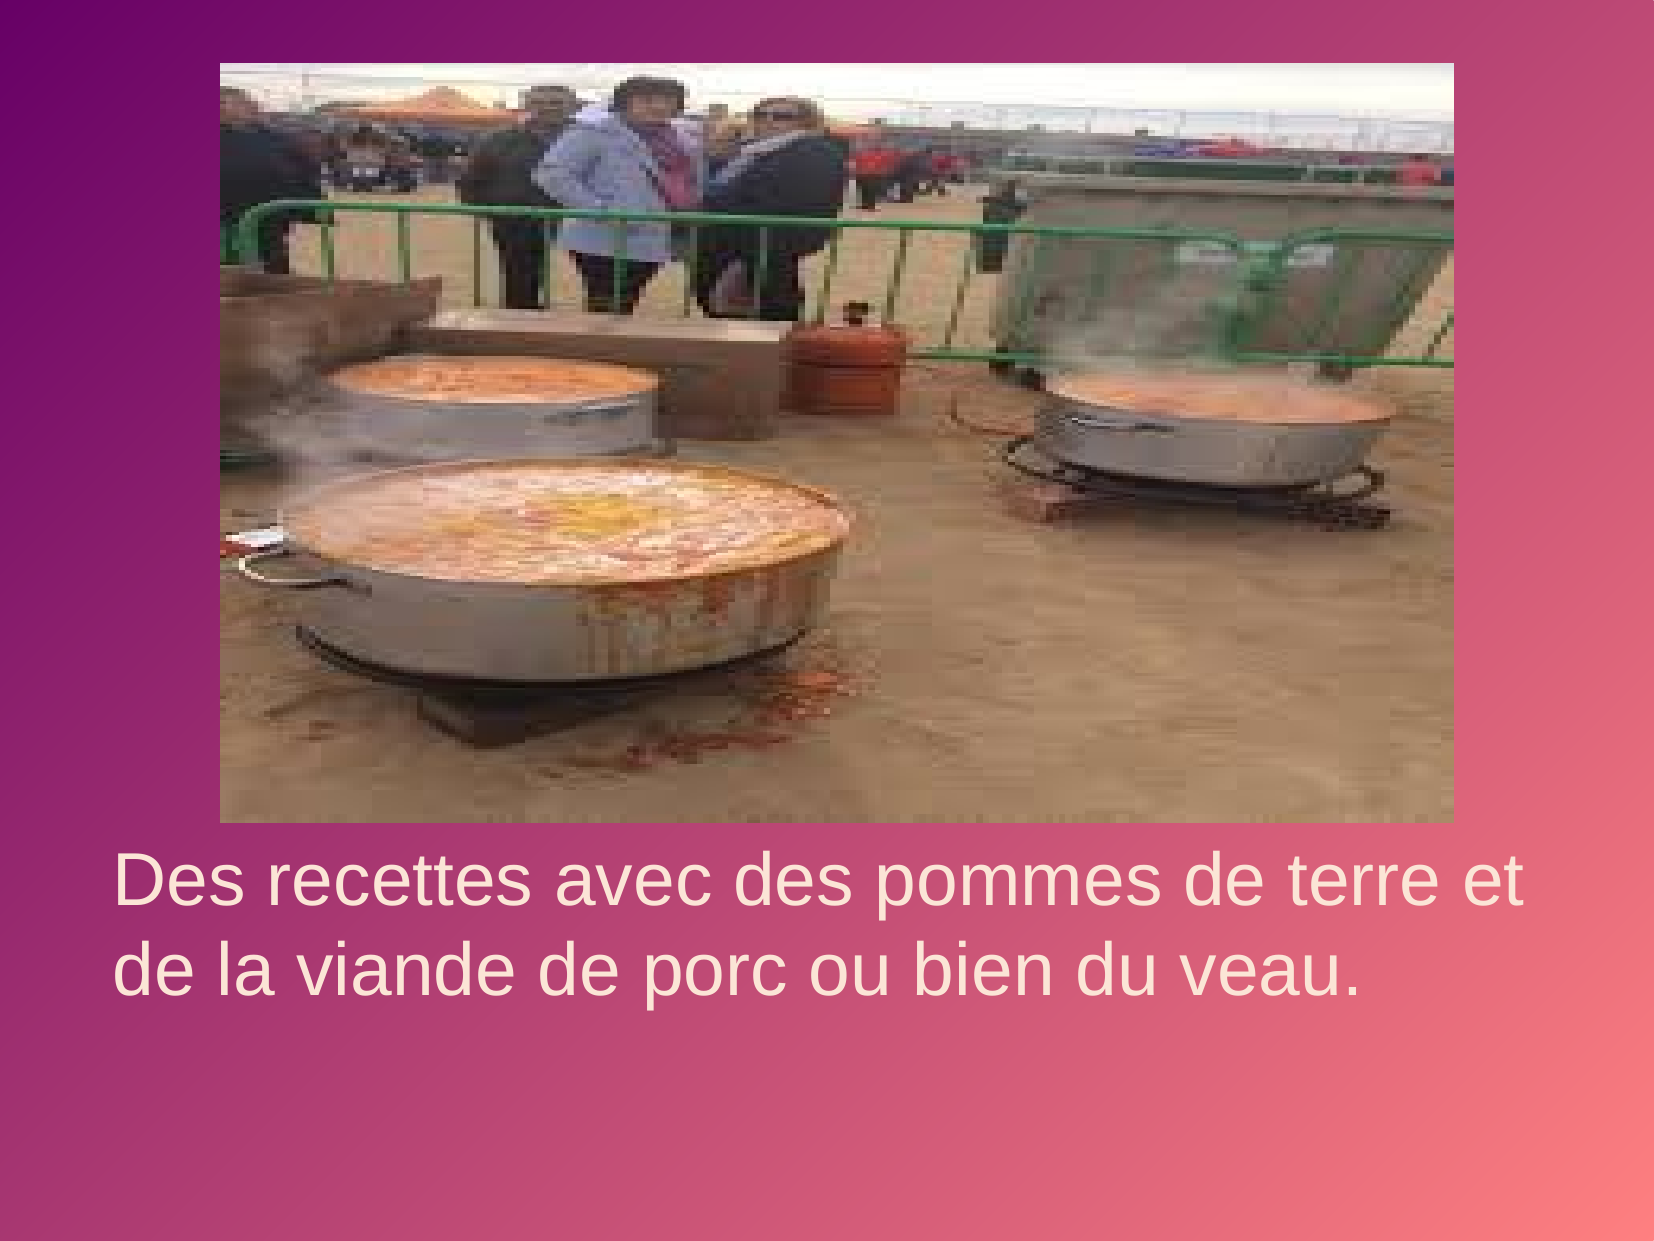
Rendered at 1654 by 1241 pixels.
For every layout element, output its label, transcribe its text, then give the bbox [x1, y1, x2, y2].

picture [220, 63, 1454, 823]
list Des recettes avec des pommes de terre et de la viande de porc ou bien du veau. [146, 860, 1574, 1053]
